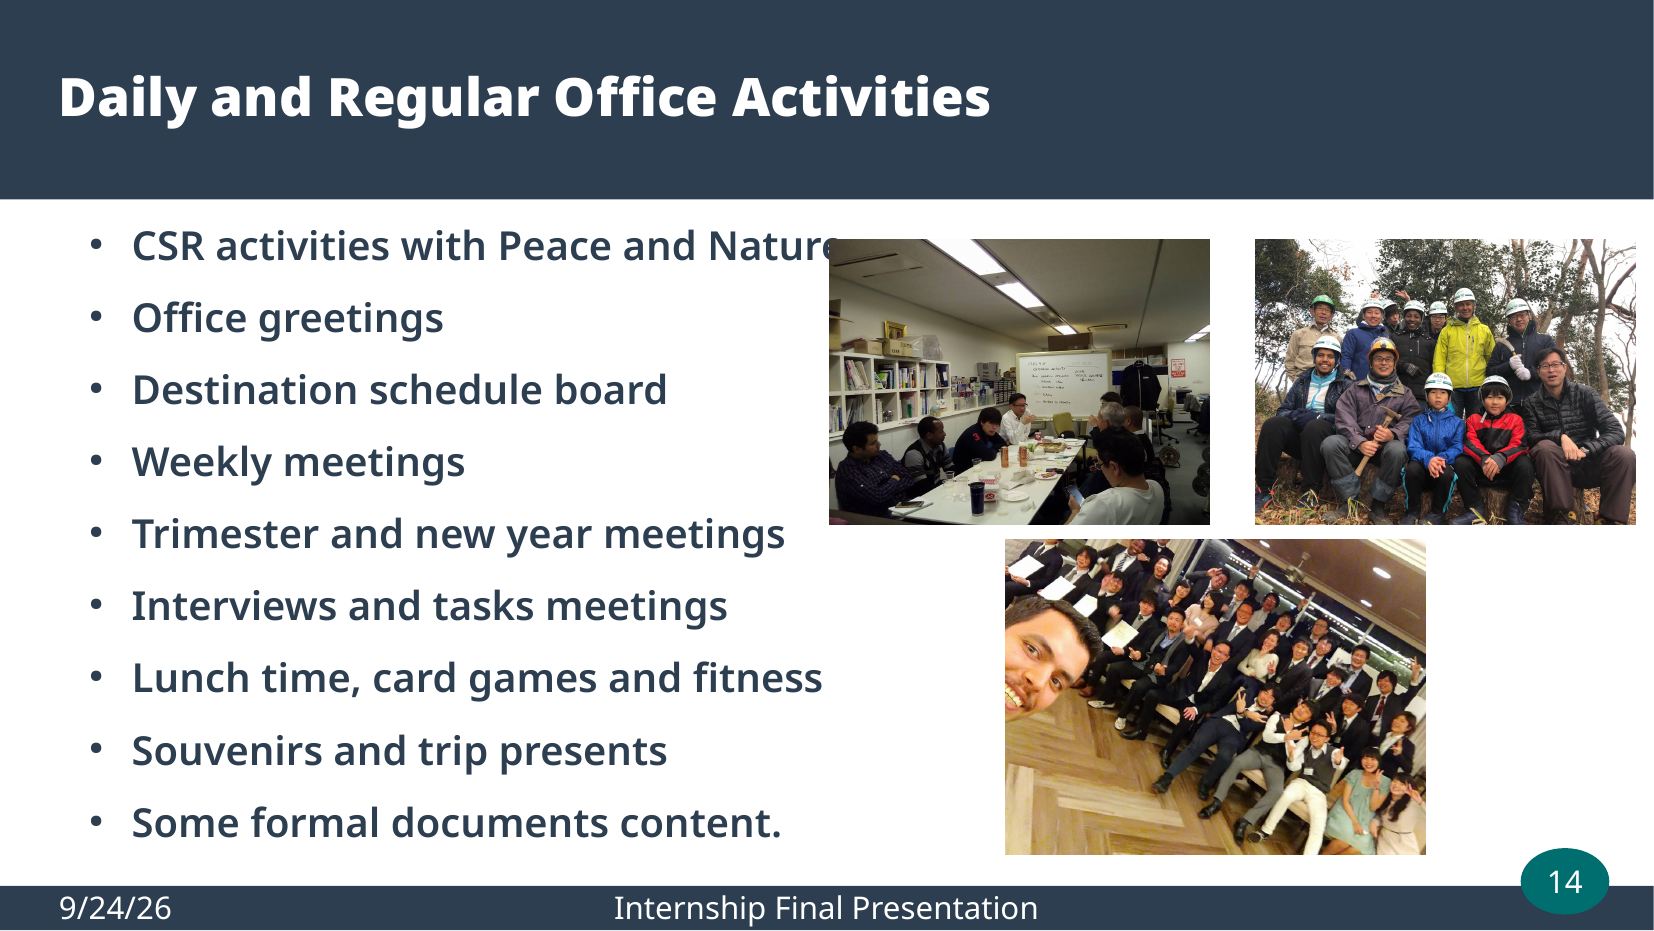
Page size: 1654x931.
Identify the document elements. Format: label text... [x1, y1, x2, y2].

picture [829, 239, 1210, 526]
picture [1255, 239, 1636, 526]
title Daily and Regular Office Activities [59, 37, 1595, 155]
list CSR activities with Peace and Nature Office greetings Destination schedule board Weekly meetings Trimester and new year meetings Interviews and tasks meetings Lunch time, card games and fitness Souvenirs and trip presents Some formal documents content. [75, 217, 1571, 856]
picture [1005, 539, 1426, 856]
